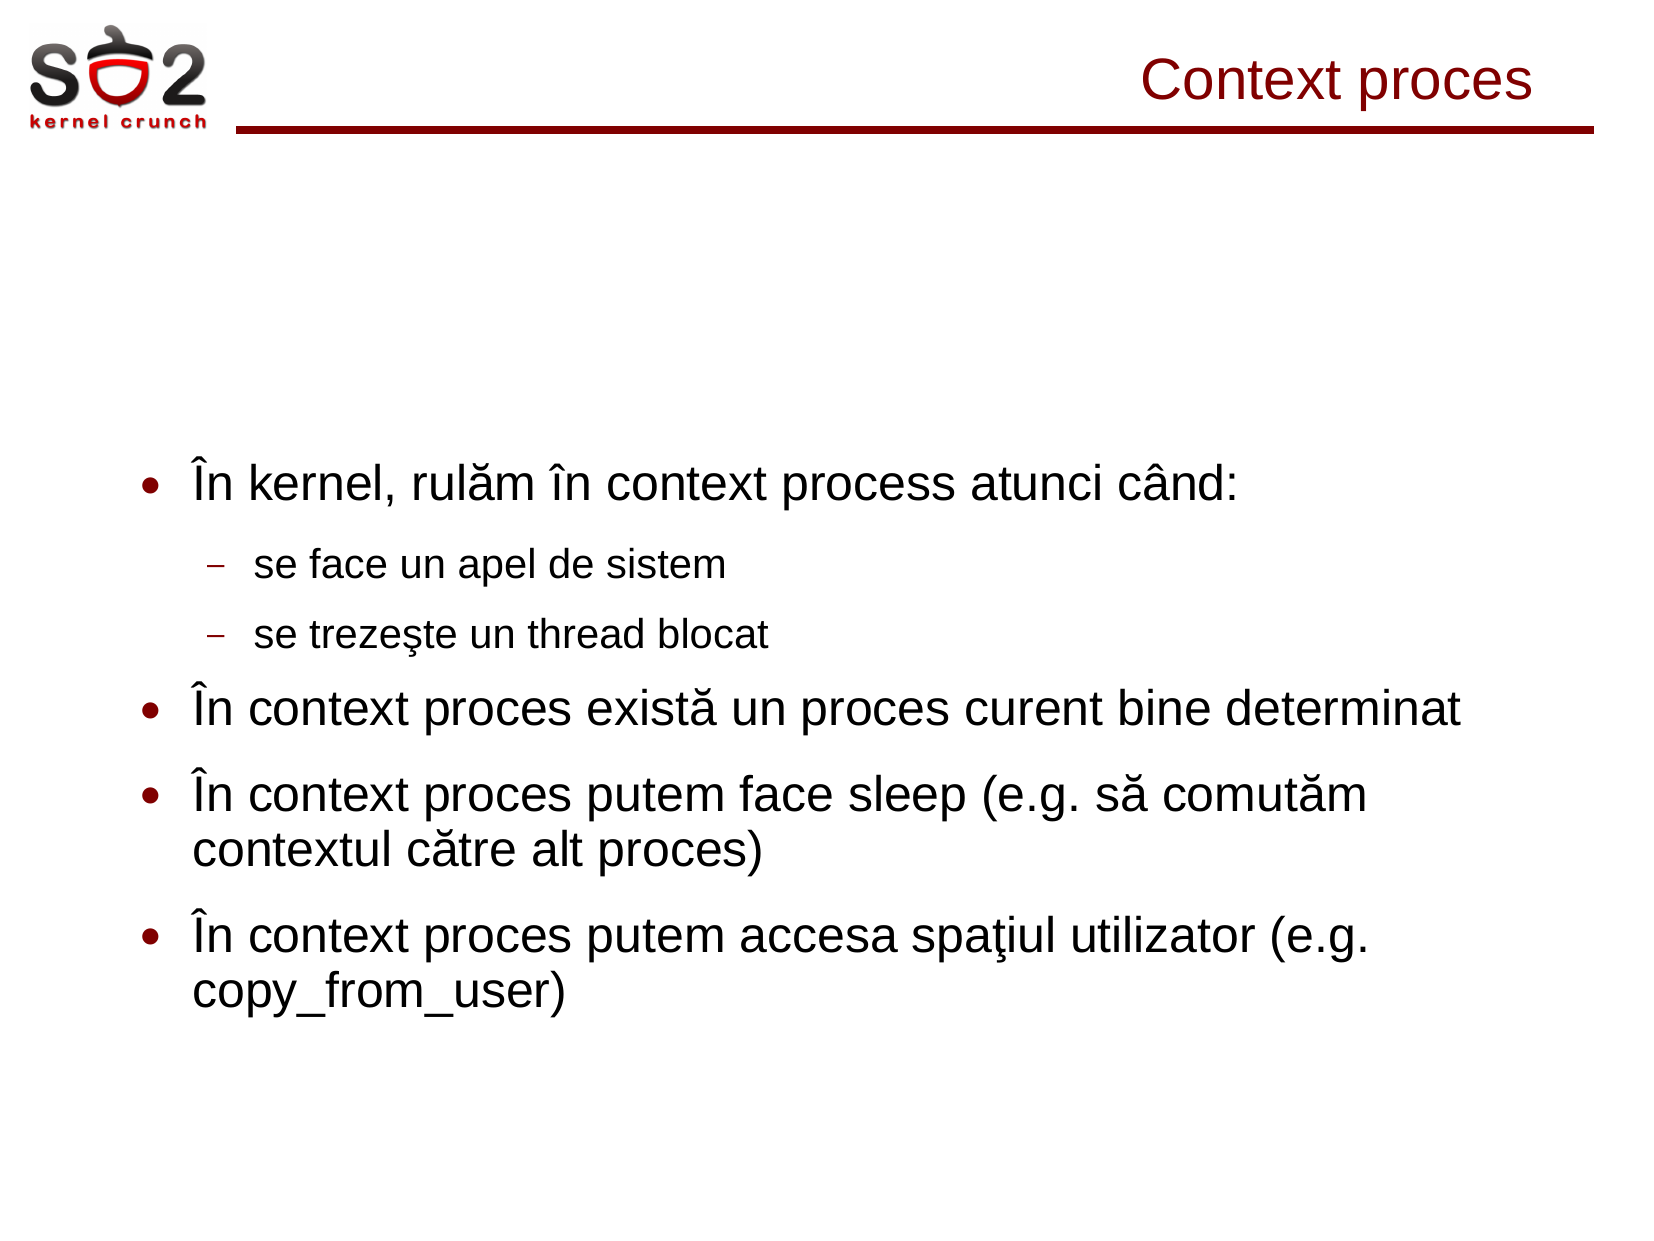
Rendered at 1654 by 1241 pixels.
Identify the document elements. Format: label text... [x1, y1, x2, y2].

list În kernel, rulăm în context process atunci când: se face un apel de sistem se trezeşte un thread blocat În context proces există un proces curent bine determinat În context proces putem face sleep (e.g. să comutăm contextul către alt proces) În context proces putem accesa spaţiul utilizator (e.g. copy_from_user) [121, 346, 1534, 1128]
picture [29, 23, 121, 130]
title Context proces [121, 11, 1534, 148]
